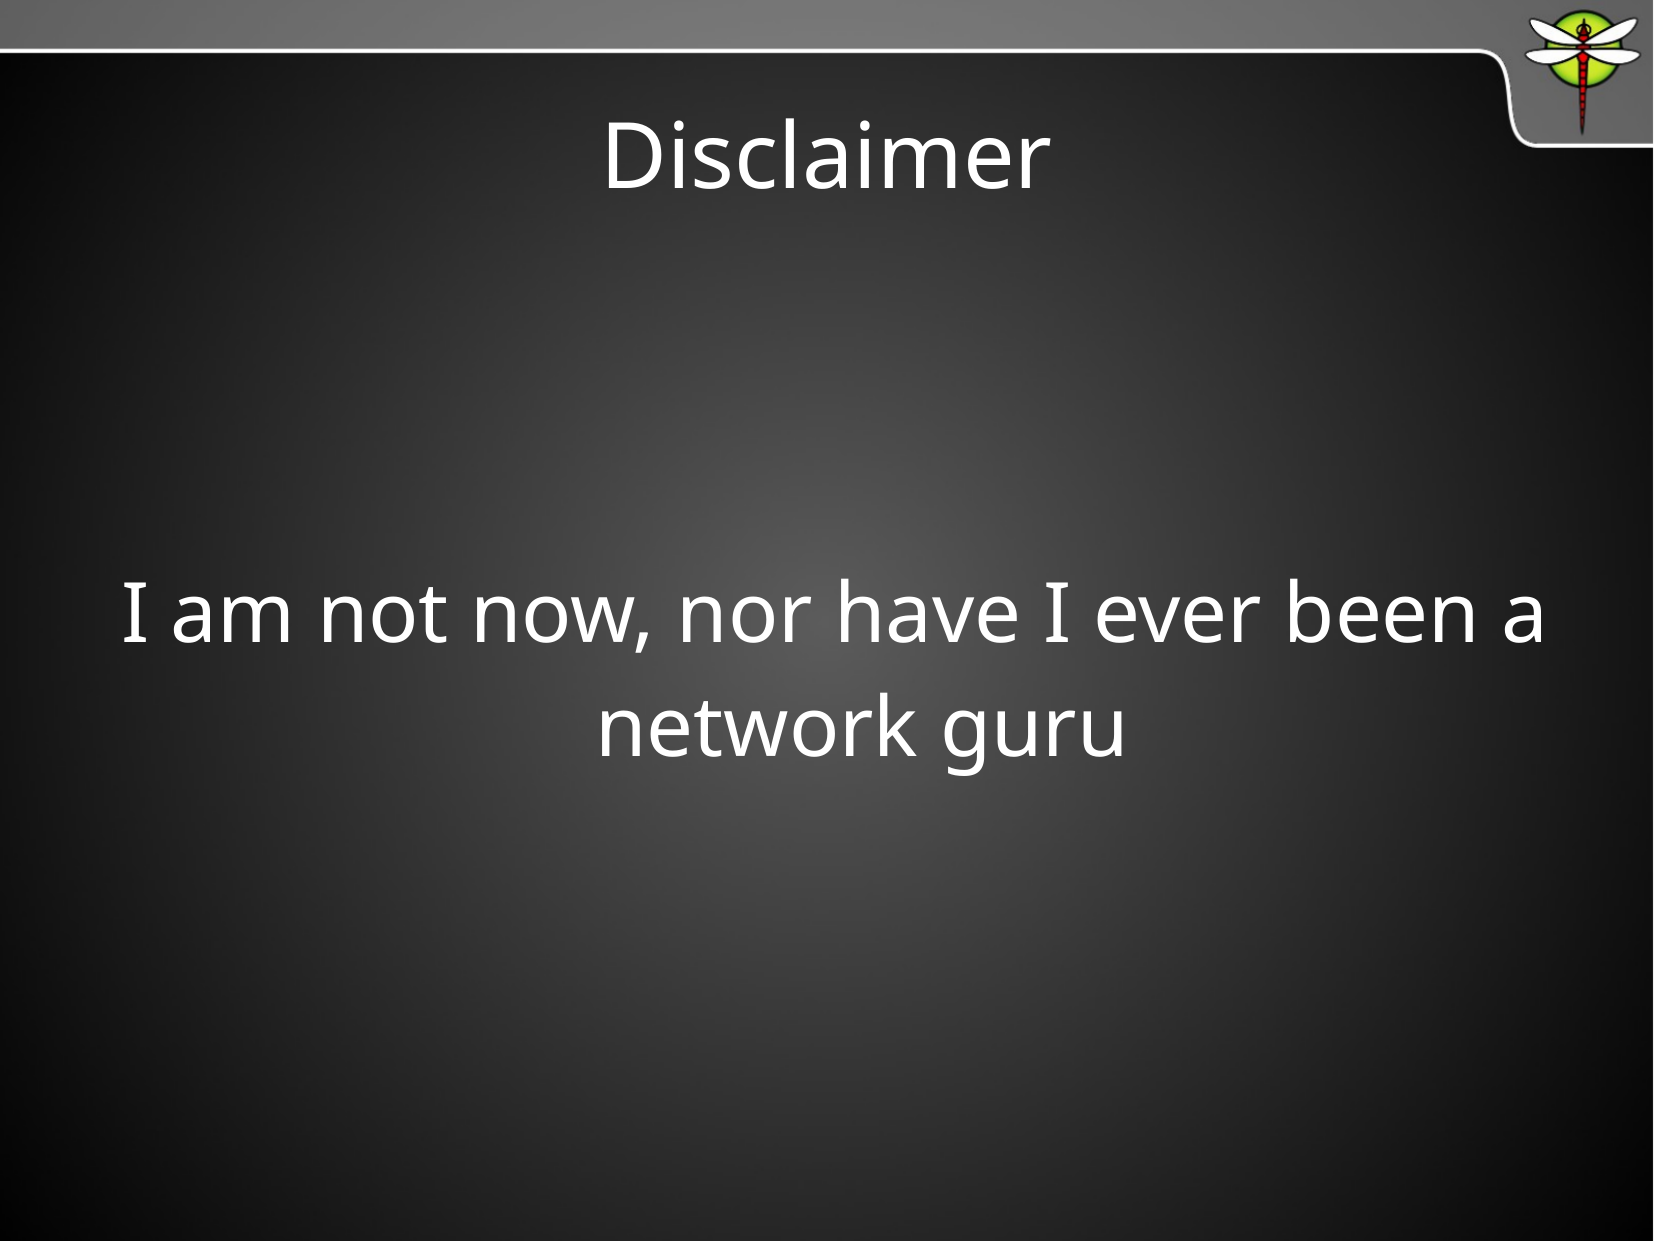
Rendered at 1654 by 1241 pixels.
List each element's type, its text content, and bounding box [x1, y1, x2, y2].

picture [0, 0, 1654, 1241]
list I am not now, nor have I ever been a network guru [82, 290, 1571, 1094]
title Disclaimer [82, 56, 1571, 250]
